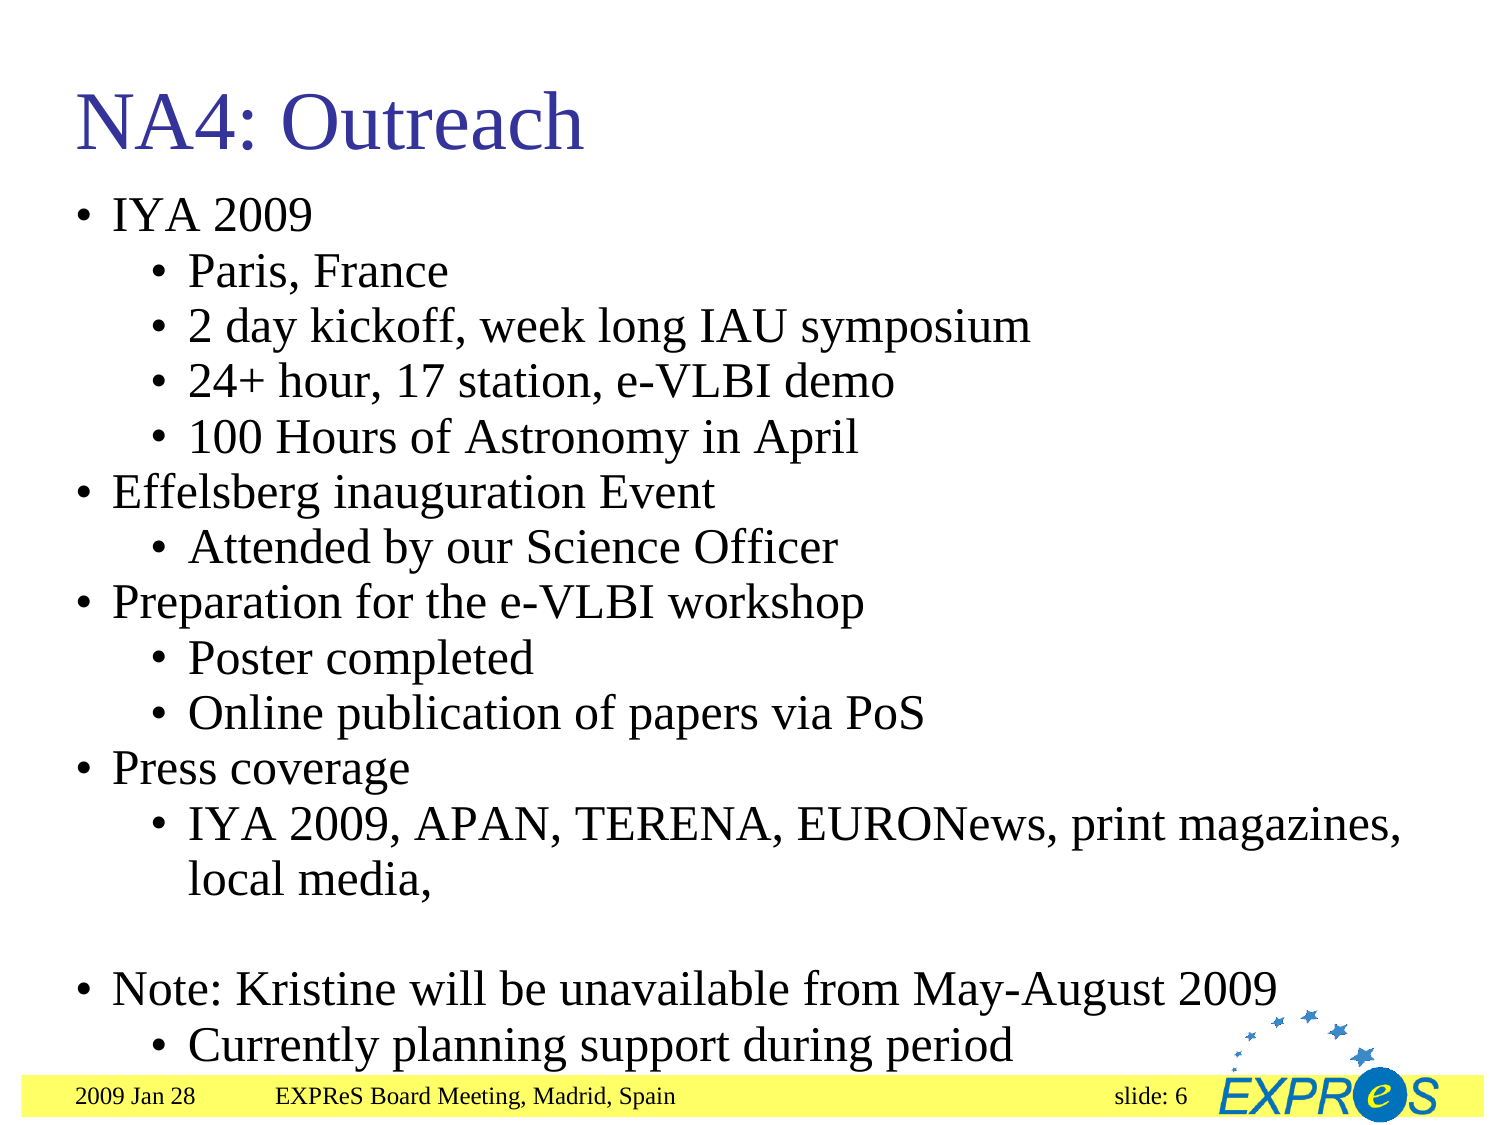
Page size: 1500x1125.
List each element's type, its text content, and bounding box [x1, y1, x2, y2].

picture [21, 1006, 1500, 1125]
list IYA 2009 Paris, France 2 day kickoff, week long IAU symposium 24+ hour, 17 station, e-VLBI demo 100 Hours of Astronomy in April Effelsberg inauguration Event Attended by our Science Officer Preparation for the e-VLBI workshop Poster completed Online publication of papers via PoS Press coverage IYA 2009, APAN, TERENA, EURONews, print magazines, local media, Note: Kristine will be unavailable from May-August 2009 Currently planning support during period [75, 187, 1426, 1072]
title NA4: Outreach [75, 75, 1426, 168]
